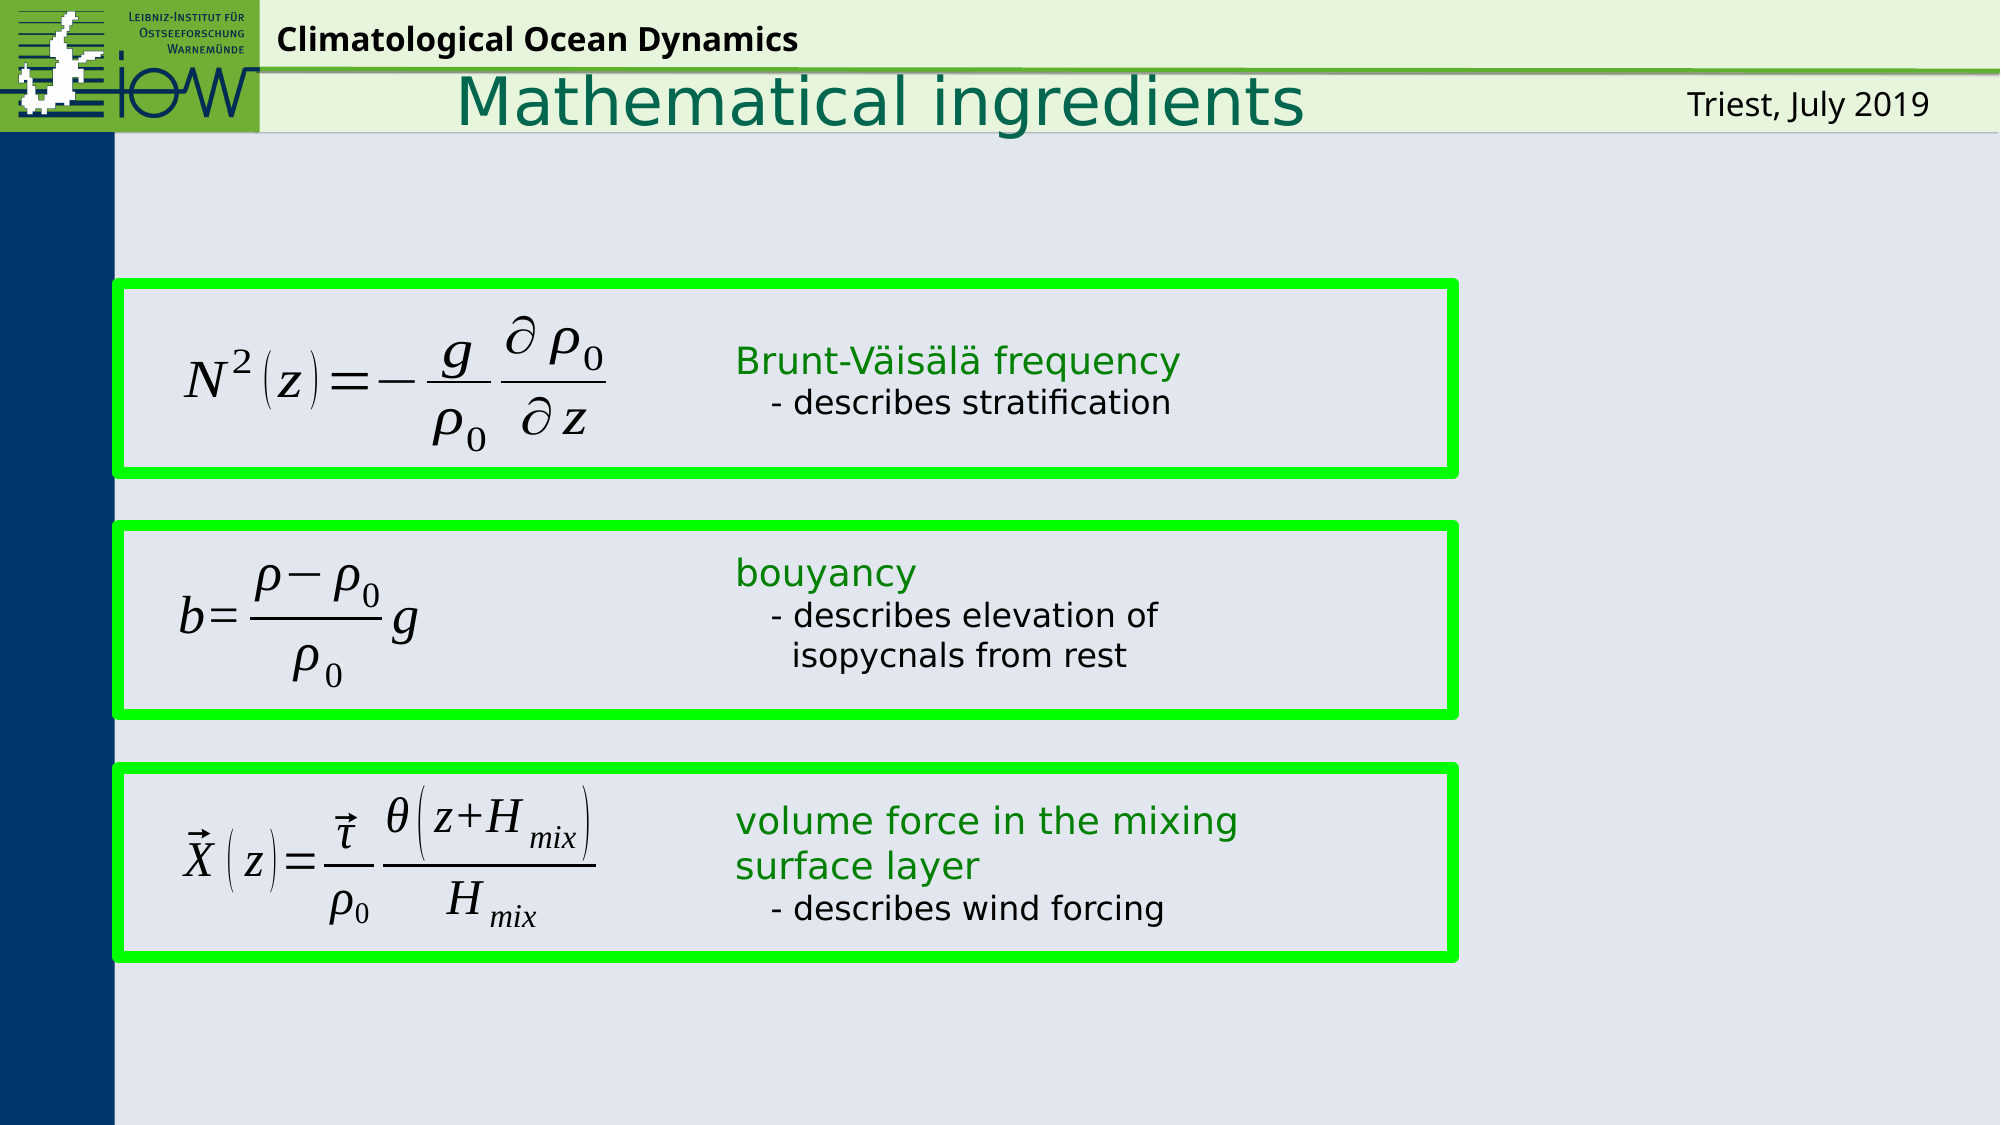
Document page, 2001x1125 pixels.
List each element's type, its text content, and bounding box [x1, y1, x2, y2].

chart [165, 307, 626, 457]
chart [165, 543, 440, 694]
text_box bouyancy - describes elevation of isopycnals from rest [720, 541, 1276, 682]
picture [0, 10, 260, 118]
text_box Mathematical ingredients [202, 50, 1553, 156]
chart [165, 785, 615, 936]
text_box volume force in the mixing surface layer - describes wind forcing [720, 790, 1276, 935]
text_box Brunt-Väisälä frequency - describes stratification [720, 329, 1276, 430]
